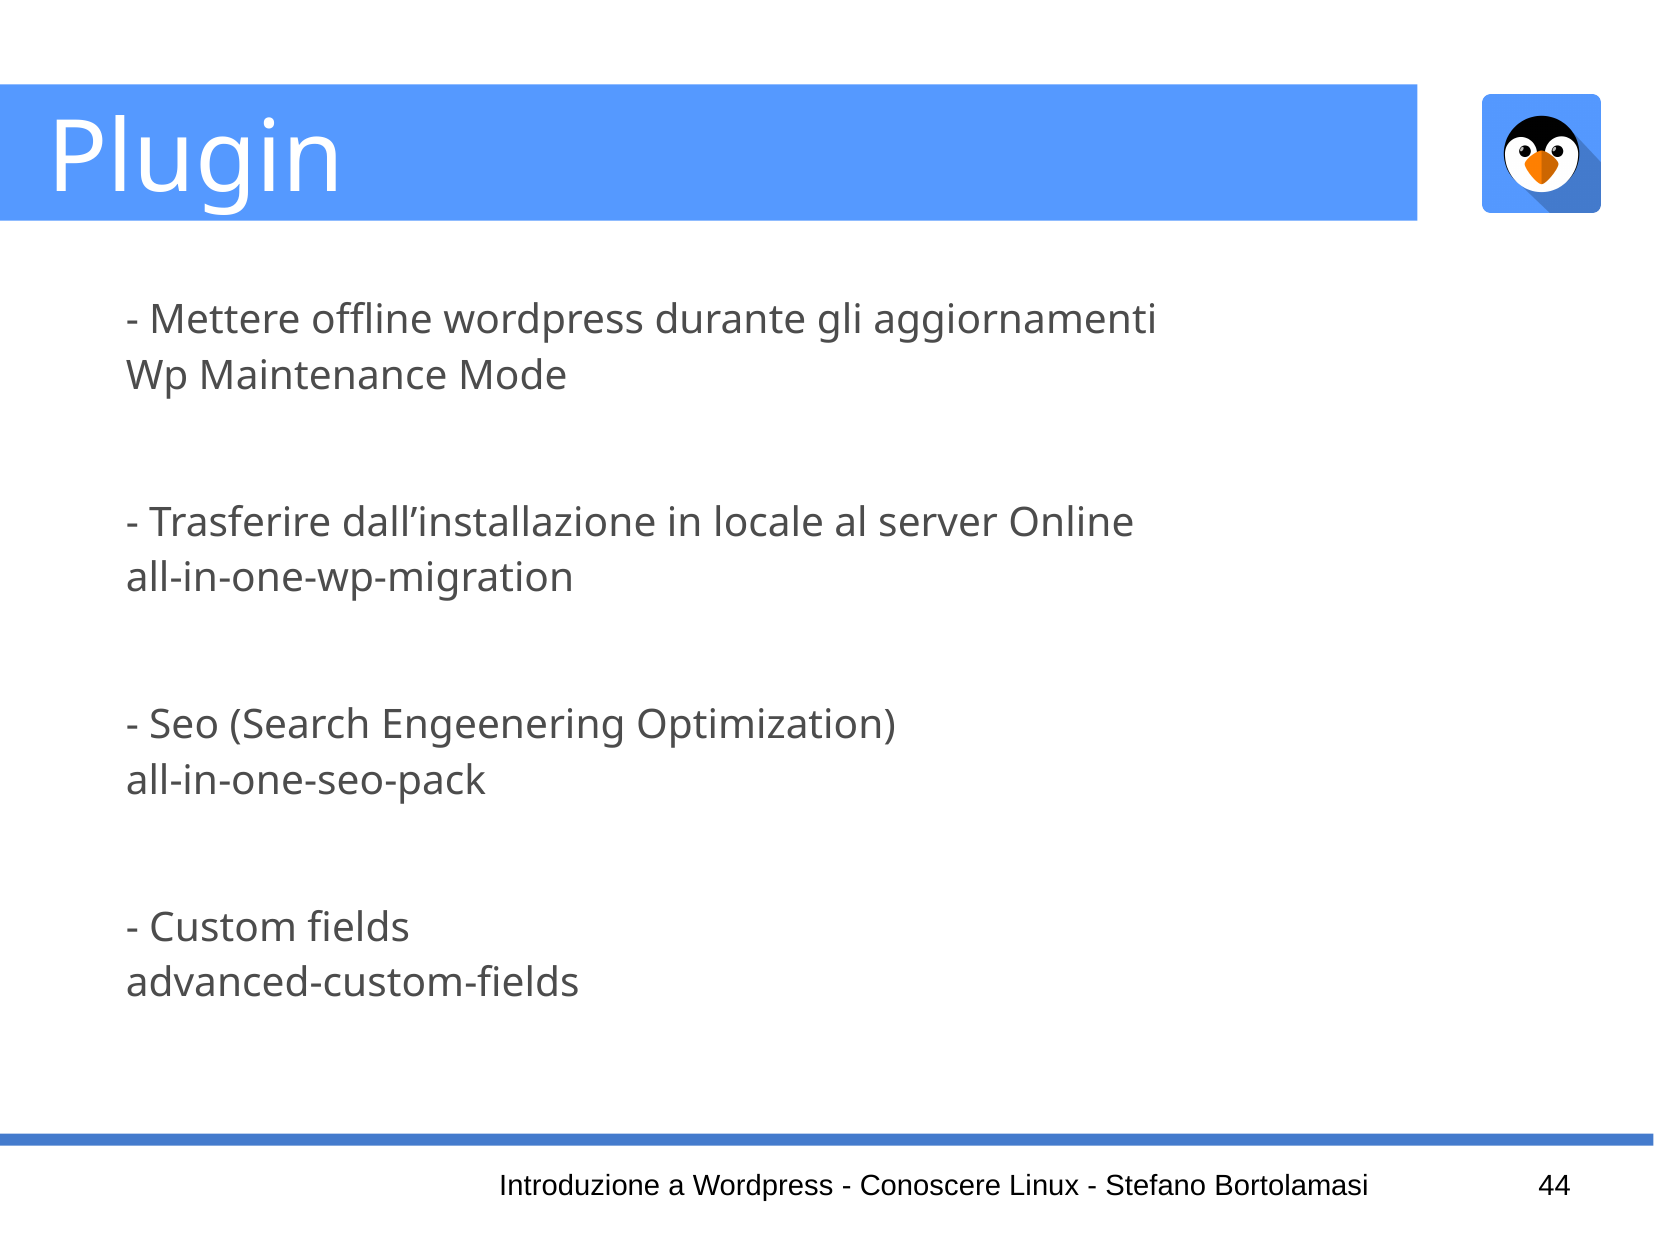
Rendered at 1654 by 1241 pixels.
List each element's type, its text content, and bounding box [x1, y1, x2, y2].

list - Mettere offline wordpress durante gli aggiornamenti Wp Maintenance Mode - Trasferire dall’installazione in locale al server Online all-in-one-wp-migration - Seo (Search Engeenering Optimization) all-in-one-seo-pack - Custom fields advanced-custom-fields [82, 290, 1538, 1010]
picture [1482, 94, 1601, 213]
title Plugin [0, 91, 1418, 214]
